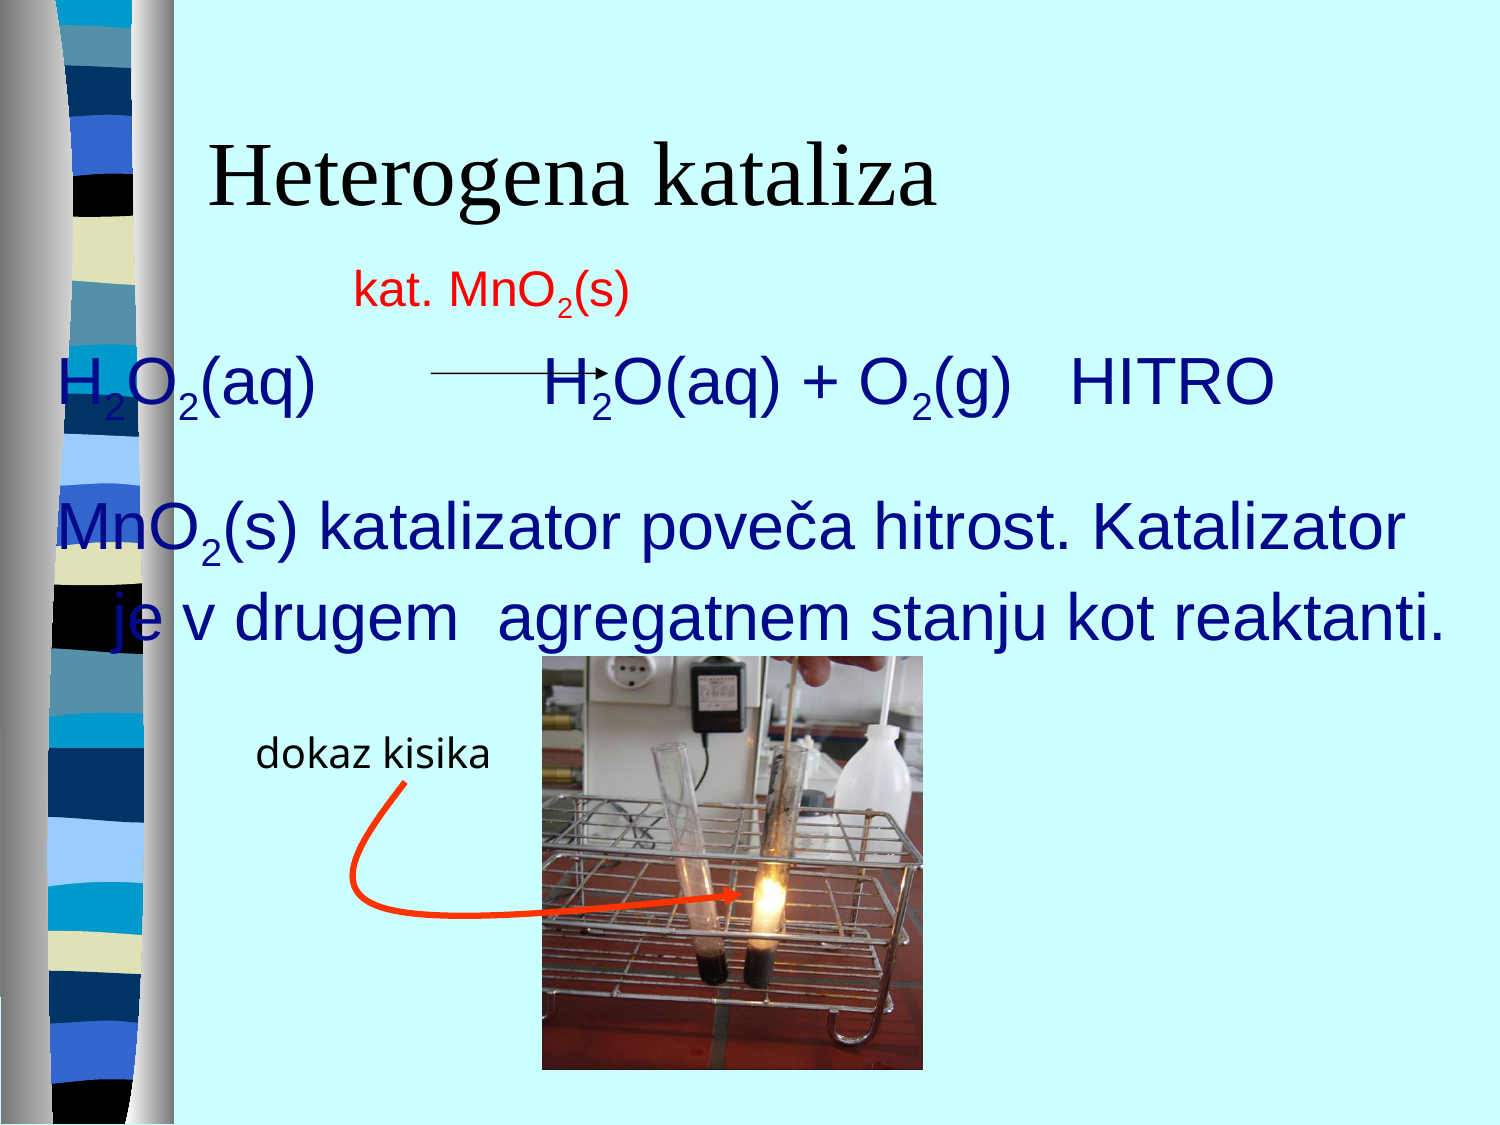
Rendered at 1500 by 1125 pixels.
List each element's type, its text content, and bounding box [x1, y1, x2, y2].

picture [542, 656, 923, 1071]
text_box dokaz kisika [240, 719, 507, 785]
title Heterogena kataliza [192, 75, 1468, 231]
list kat. MnO2(s) H2O2(aq) H2O(aq) + O2(g) HITRO MnO2(s) katalizator poveča hitrost. Katalizator je v drugem agregatnem stanju kot reaktanti. [41, 231, 1468, 1000]
